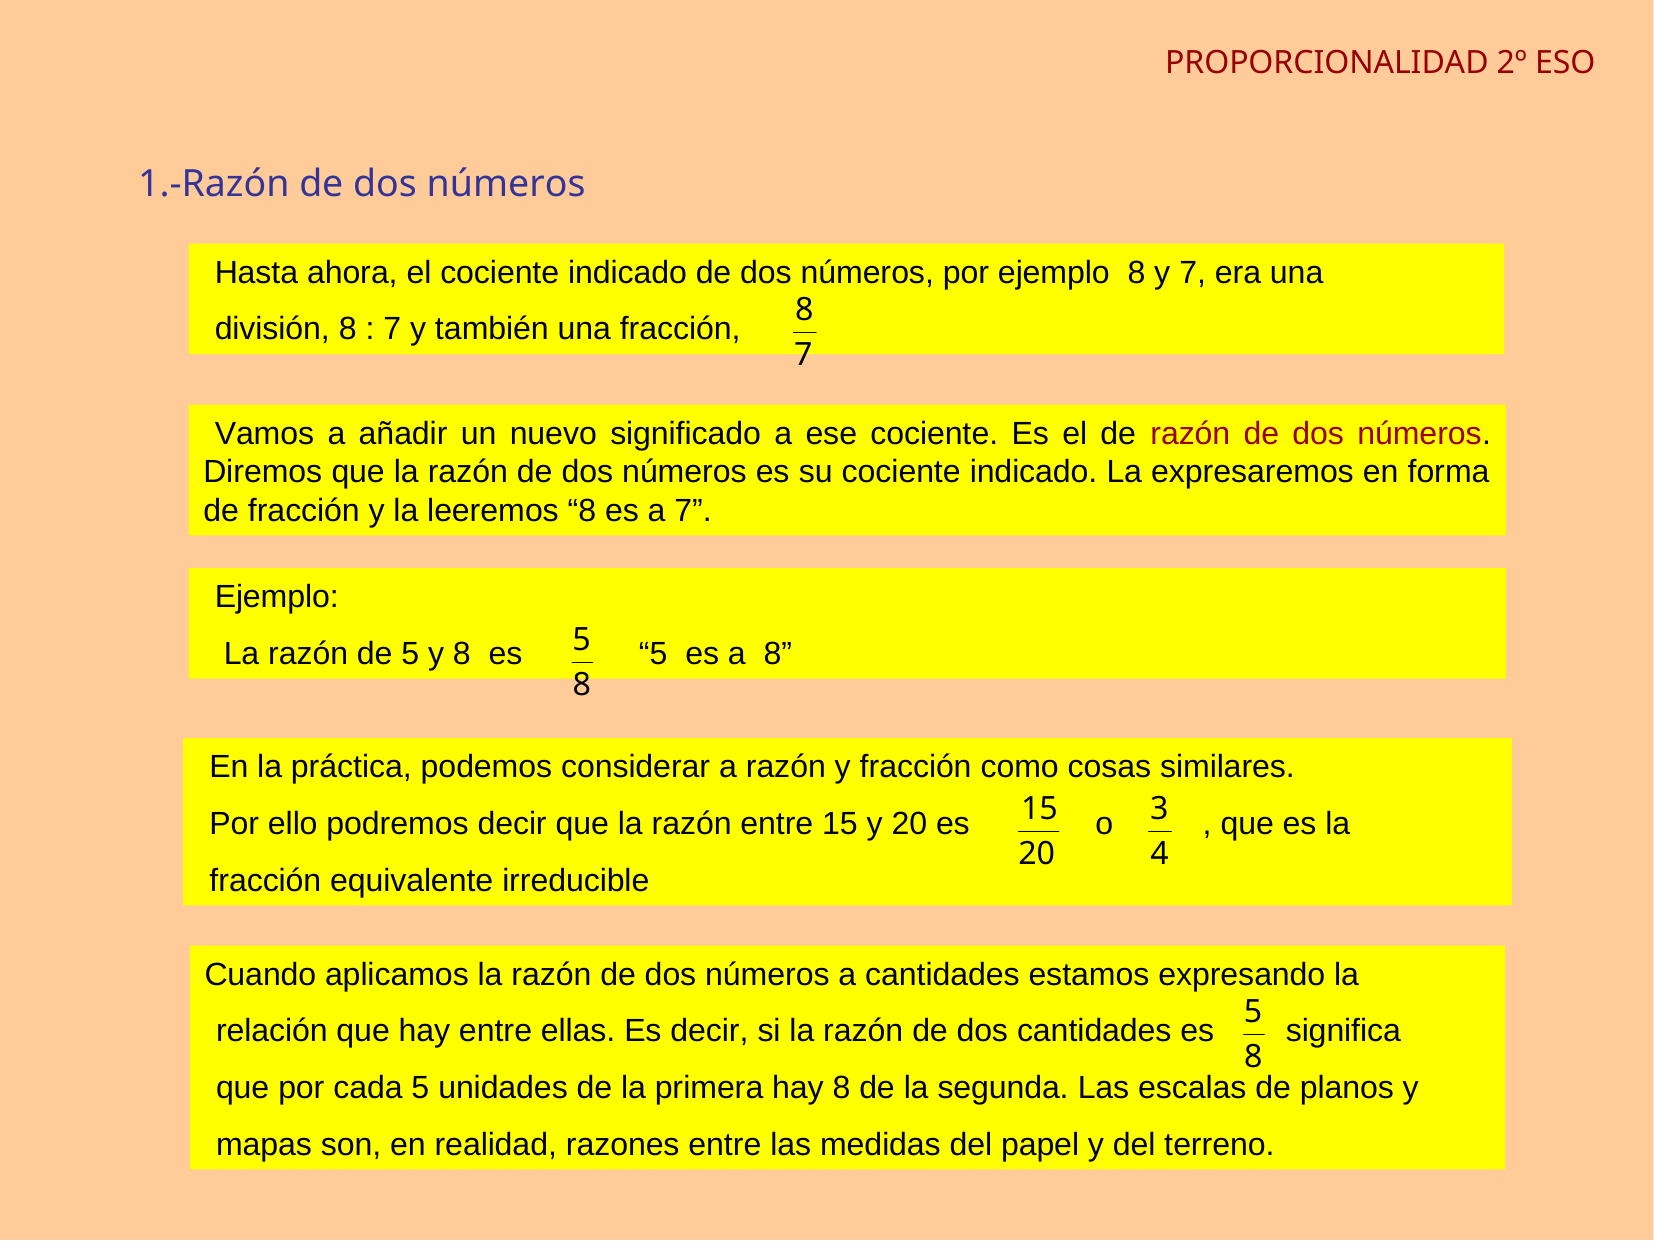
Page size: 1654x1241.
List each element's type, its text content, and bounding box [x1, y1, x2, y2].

text_box 1.-Razón de dos números [123, 151, 601, 212]
text_box Vamos a añadir un nuevo significado a ese cociente. Es el de razón de dos números. Diremos que la razón de dos números es su cociente indicado. La expresaremos en forma de fracción y la leeremos “8 es a 7”. [188, 404, 1506, 536]
chart [788, 289, 822, 373]
chart [567, 620, 598, 703]
chart [1014, 789, 1065, 872]
text_box En la práctica, podemos considerar a razón y fracción como cosas similares. Por ello podremos decir que la razón entre 15 y 20 es o , que es la fracción equivalente irreducible [183, 738, 1512, 906]
chart [1144, 789, 1177, 872]
text_box PROPORCIONALIDAD 2º ESO [1150, 34, 1611, 89]
text_box Cuando aplicamos la razón de dos números a cantidades estamos expresando la relación que hay entre ellas. Es decir, si la razón de dos cantidades es significa que por cada 5 unidades de la primera hay 8 de la segunda. Las escalas de planos y mapas son, en realidad, razones entre las medidas del papel y del terreno. [189, 945, 1506, 1170]
chart [1239, 991, 1269, 1075]
text_box Ejemplo: La razón de 5 y 8 es “5 es a 8” [188, 568, 1506, 679]
text_box Hasta ahora, el cociente indicado de dos números, por ejemplo 8 y 7, era una división, 8 : 7 y también una fracción, [188, 243, 1505, 355]
